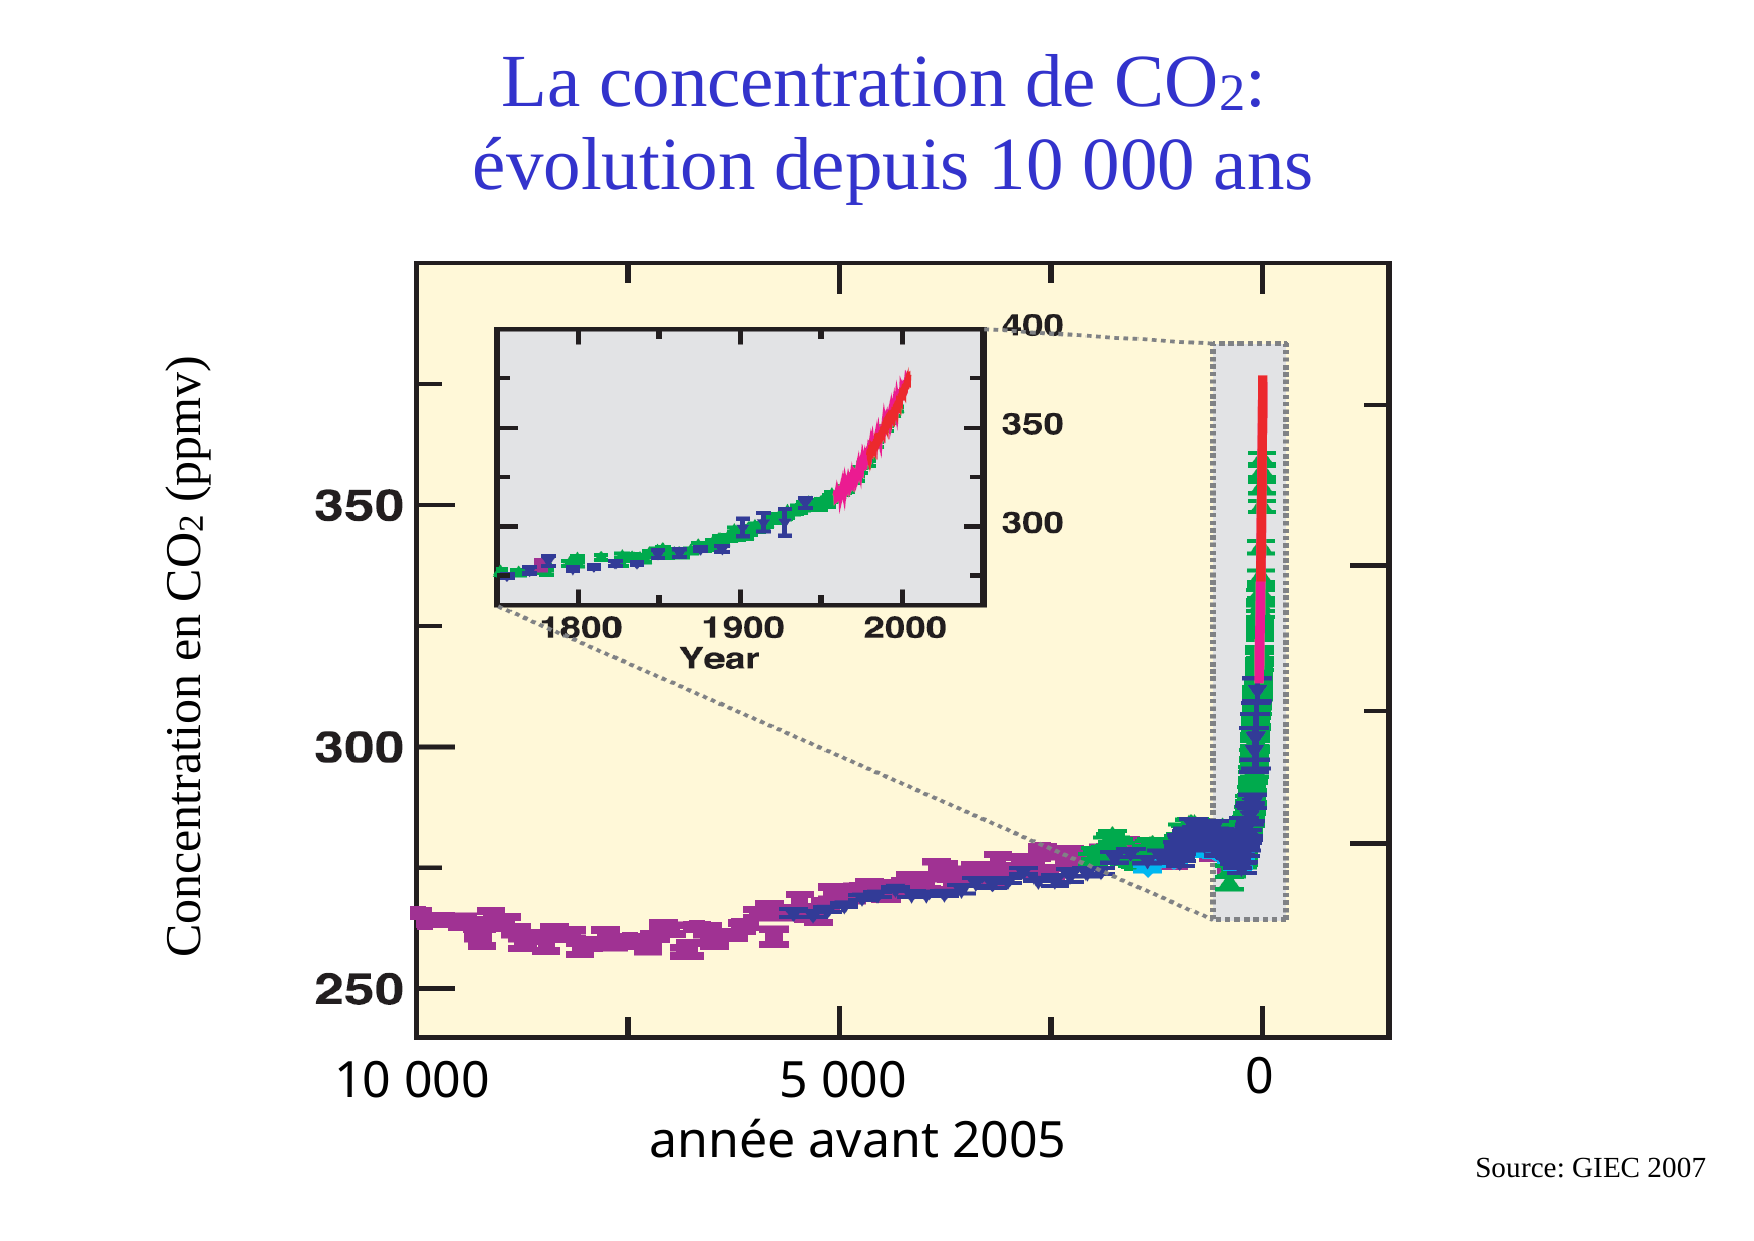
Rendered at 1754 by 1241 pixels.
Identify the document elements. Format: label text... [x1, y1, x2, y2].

text_box 10 000 [293, 1036, 531, 1111]
text_box La concentration de CO2: évolution depuis 10 000 ans [137, 32, 1650, 214]
text_box 0 [1140, 1032, 1379, 1106]
picture [303, 250, 1400, 1046]
text_box Source: GIEC 2007 [1223, 1145, 1722, 1192]
text_box année avant 2005 [435, 1096, 1280, 1170]
text_box Concentration en CO2 (ppmv)‏ [146, 264, 216, 1049]
text_box 5 000 [724, 1037, 962, 1096]
